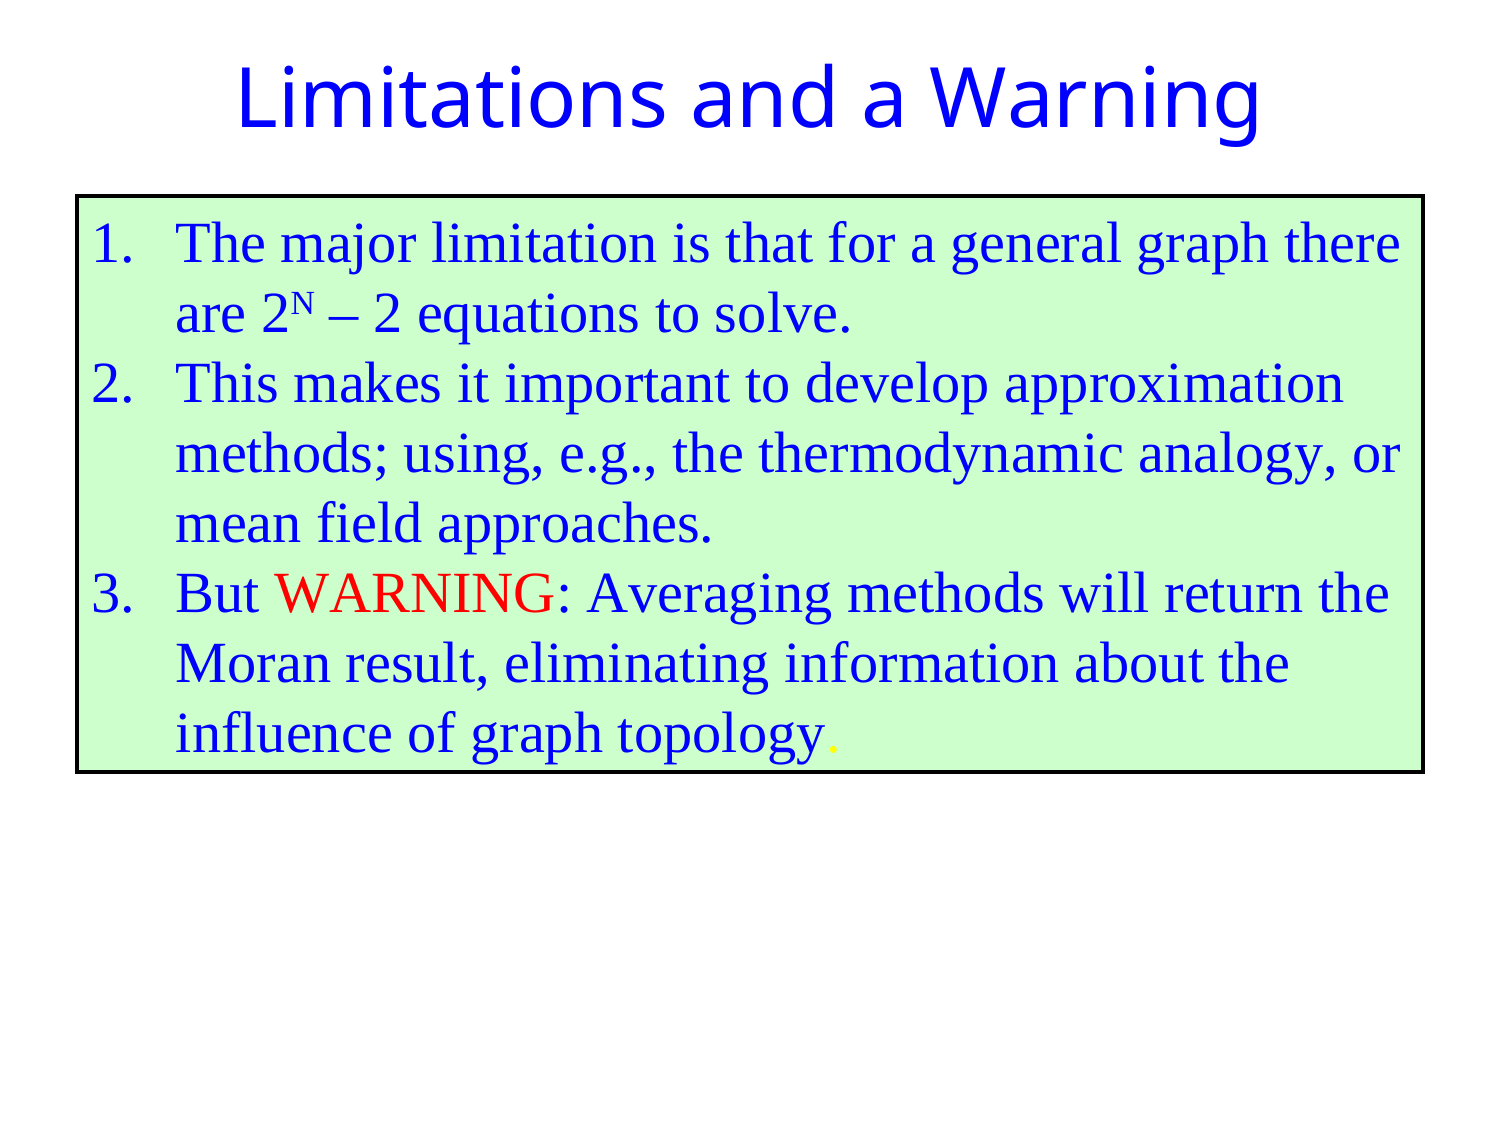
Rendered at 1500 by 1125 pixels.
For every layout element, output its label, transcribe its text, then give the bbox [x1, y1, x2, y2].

title Limitations and a Warning [112, 0, 1388, 188]
text_box The major limitation is that for a general graph there are 2N – 2 equations to solve. This makes it important to develop approximation methods; using, e.g., the thermodynamic analogy, or mean field approaches. But WARNING: Averaging methods will return the Moran result, eliminating information about the influence of graph topology. [76, 196, 1424, 772]
